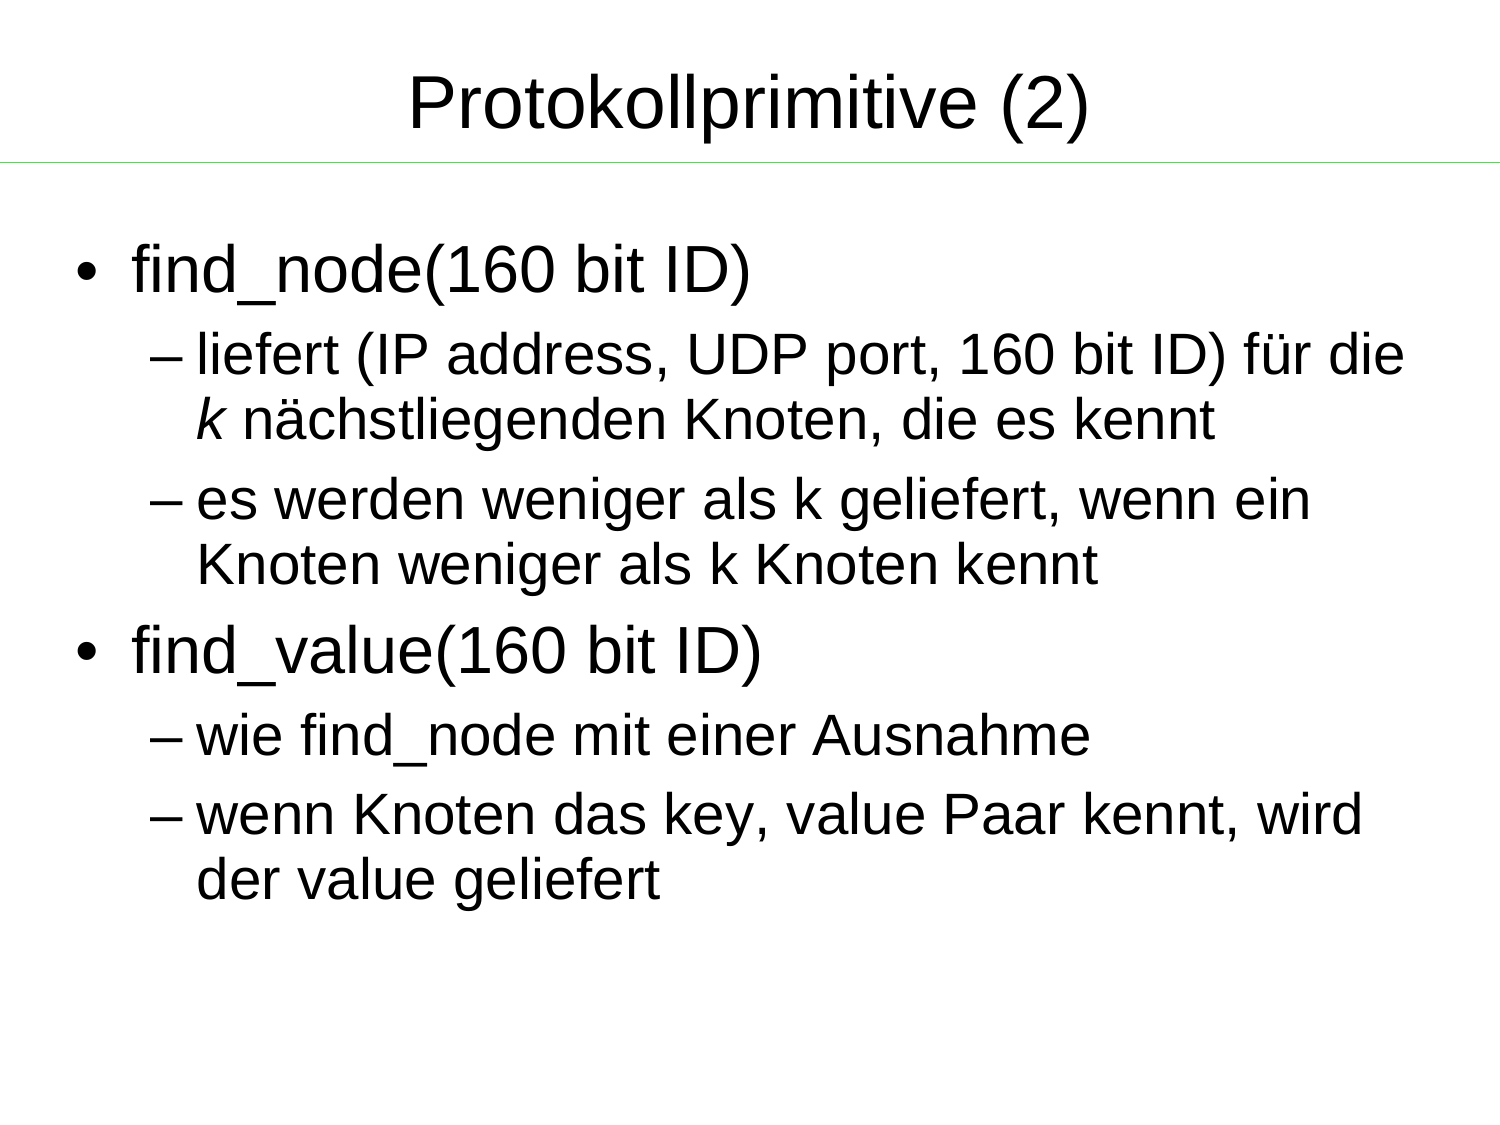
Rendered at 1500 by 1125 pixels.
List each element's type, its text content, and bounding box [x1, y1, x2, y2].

list find_node(160 bit ID) liefert (IP address, UDP port, 160 bit ID) für die k nächstliegenden Knoten, die es kennt es werden weniger als k geliefert, wenn ein Knoten weniger als k Knoten kennt find_value(160 bit ID) wie find_node mit einer Ausnahme wenn Knoten das key, value Paar kennt, wird der value geliefert [75, 232, 1426, 1002]
title Protokollprimitive (2) [75, 57, 1426, 148]
